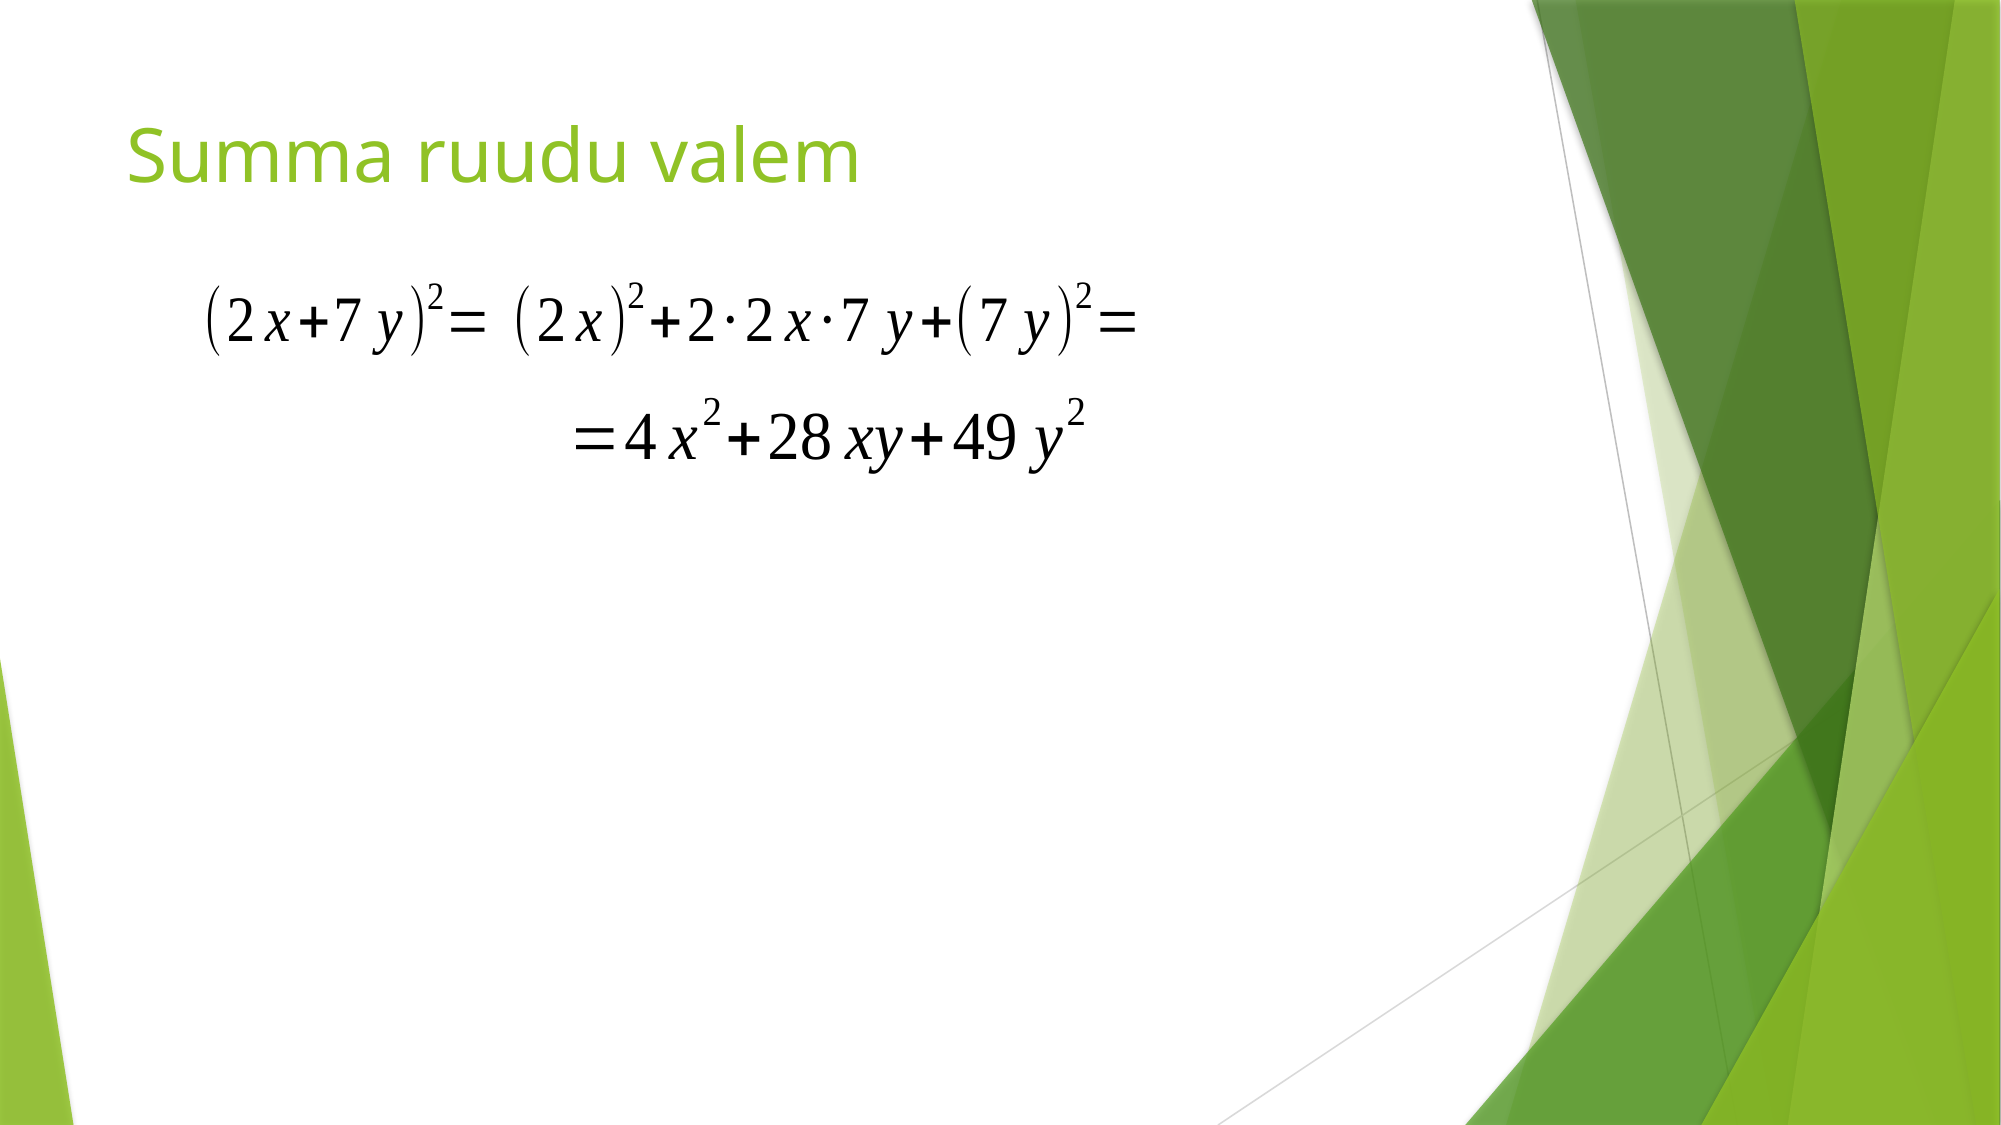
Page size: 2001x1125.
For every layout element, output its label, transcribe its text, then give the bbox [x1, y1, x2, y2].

chart [544, 389, 1102, 475]
title Summa ruudu valem [111, 99, 1522, 317]
chart [190, 274, 1157, 361]
